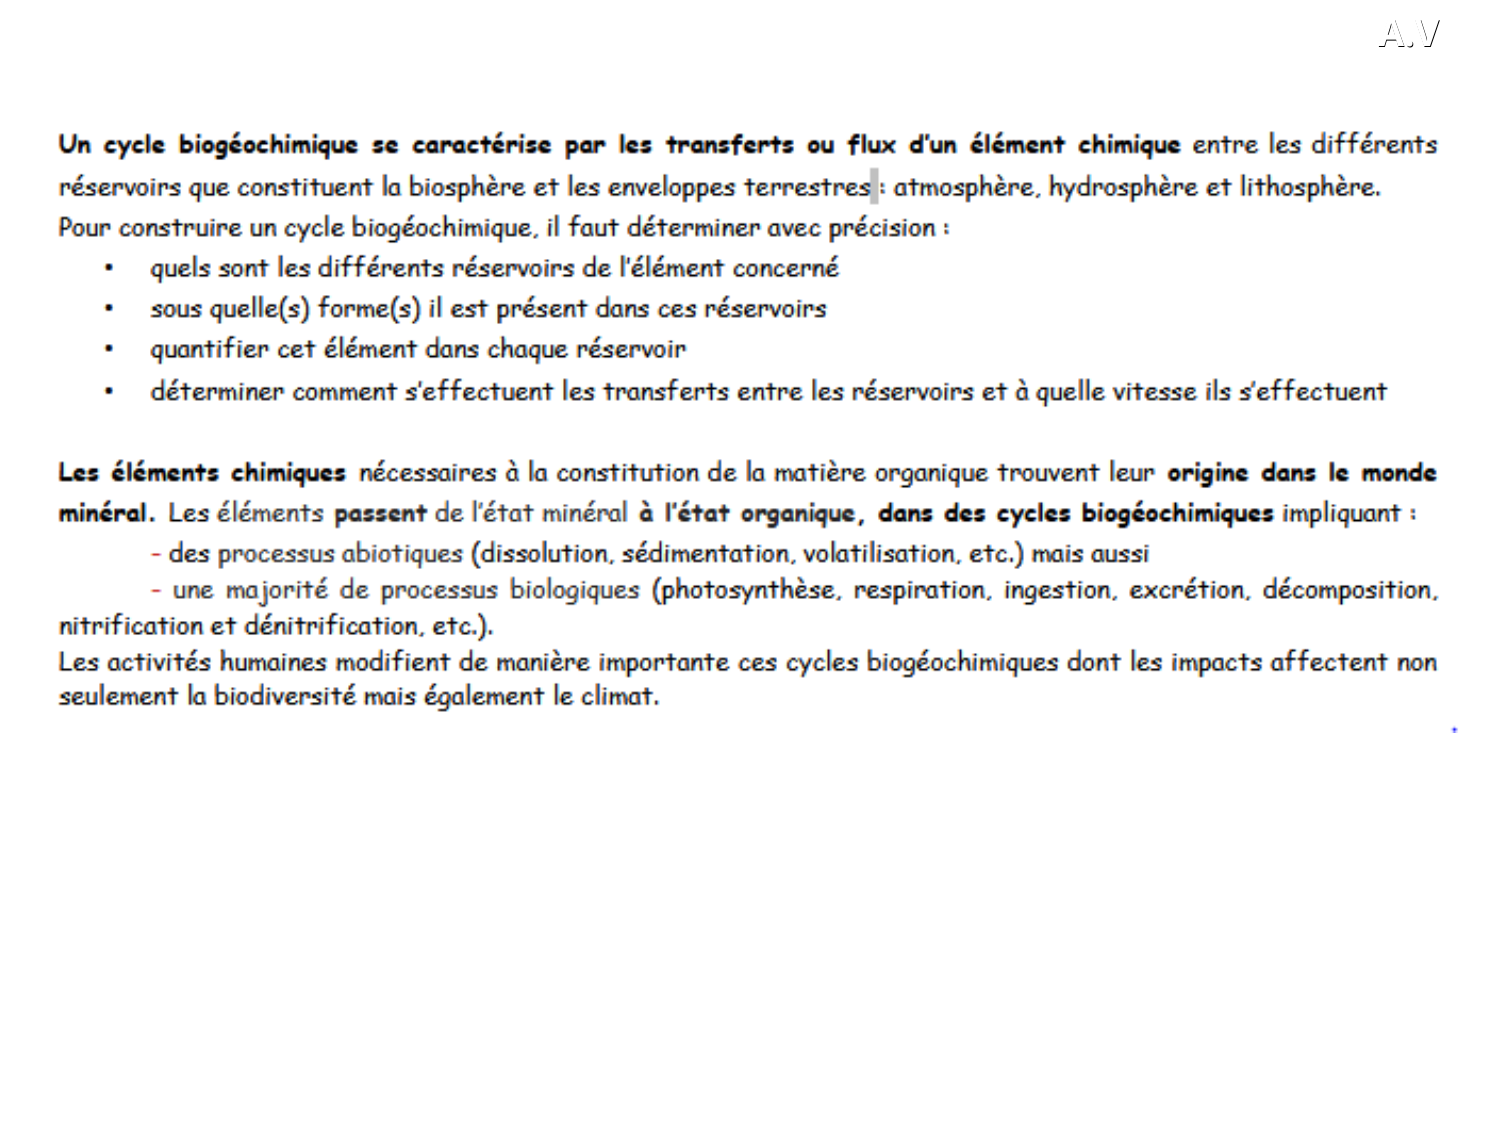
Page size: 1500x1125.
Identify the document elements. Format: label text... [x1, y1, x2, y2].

text_box A.V [1363, 1, 1488, 63]
picture [15, 94, 1490, 733]
